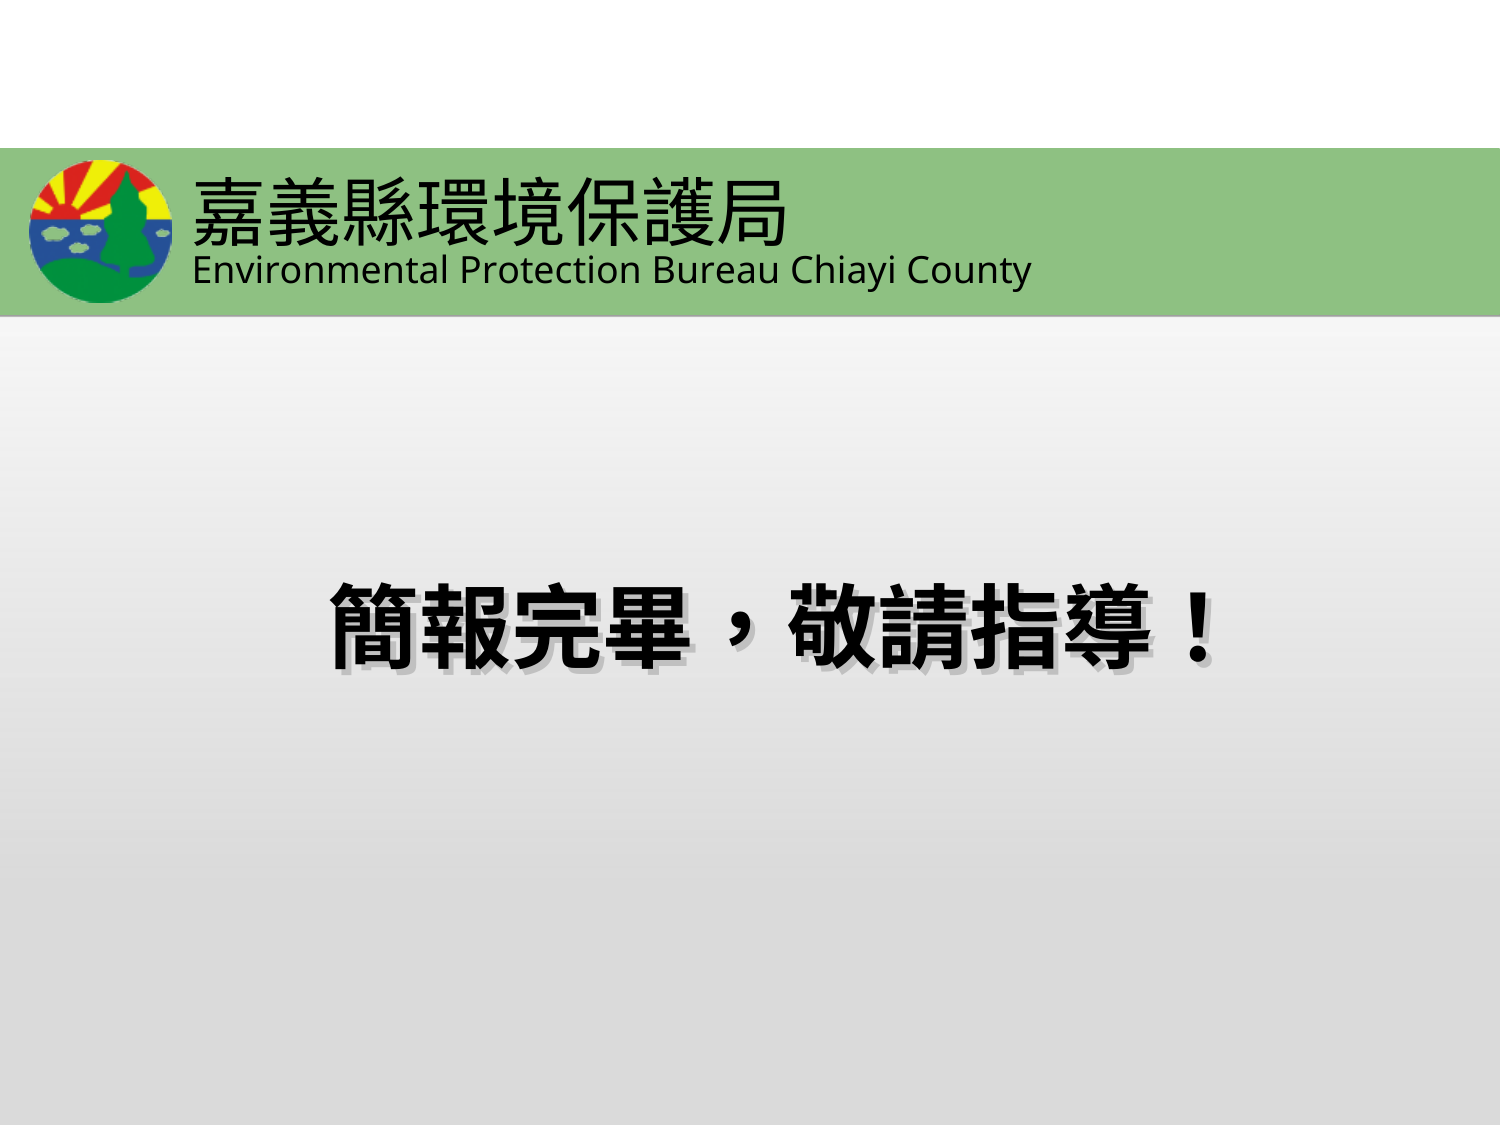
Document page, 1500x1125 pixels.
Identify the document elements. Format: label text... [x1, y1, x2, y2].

picture [0, 315, 1500, 1125]
text_box [0, 0, 1500, 315]
text_box 嘉義縣環境保護局 Environmental Protection Bureau Chiayi County [171, 175, 1052, 299]
picture [29, 160, 172, 303]
text_box 簡報完畢，敬請指導！ [312, 562, 1261, 688]
